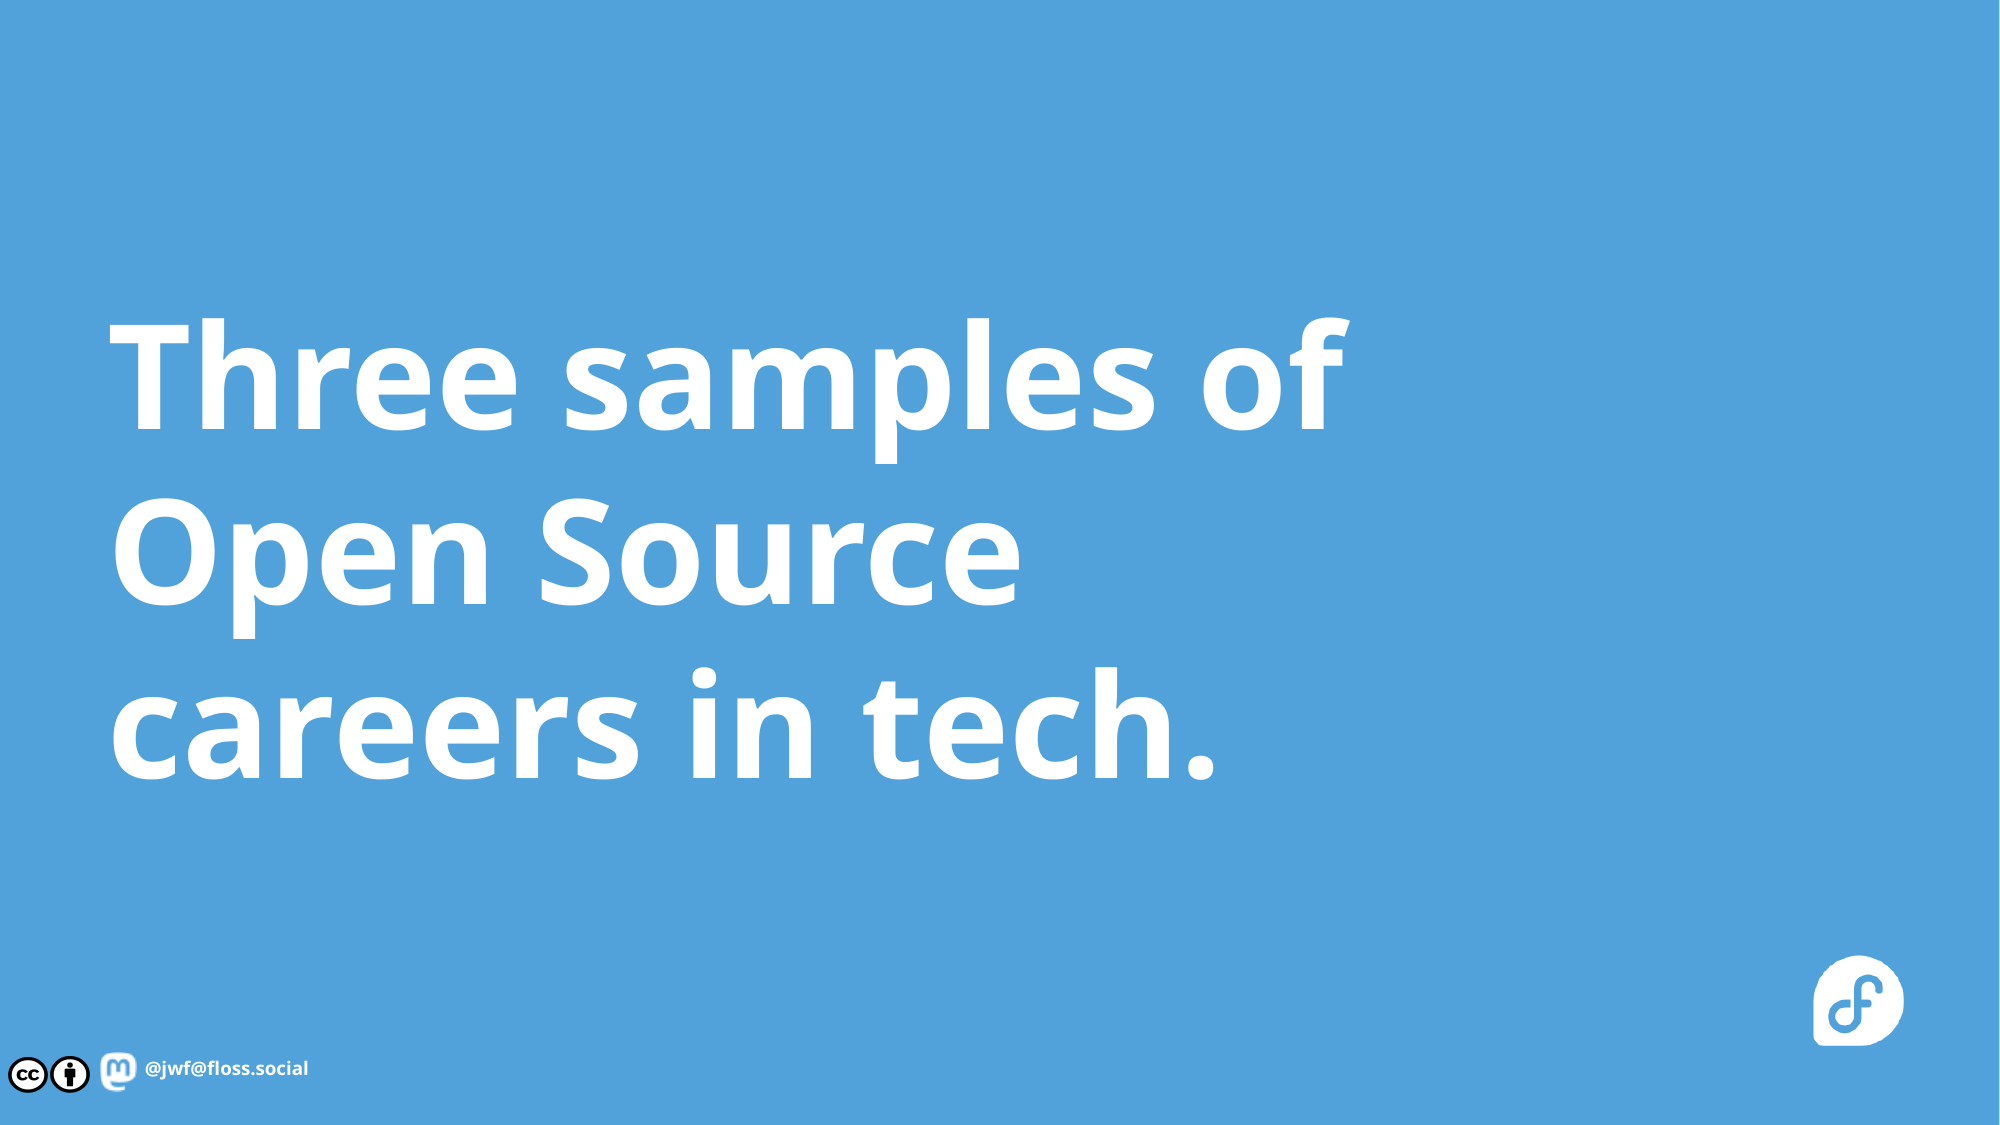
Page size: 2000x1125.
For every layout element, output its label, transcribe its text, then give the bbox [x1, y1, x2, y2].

picture [8, 1057, 48, 1093]
title Three samples of Open Source careers in tech. [107, 98, 1500, 994]
picture [50, 1056, 90, 1093]
list @jwf@floss.social [135, 1047, 319, 1084]
picture [1813, 955, 1904, 1046]
picture [100, 1052, 137, 1092]
